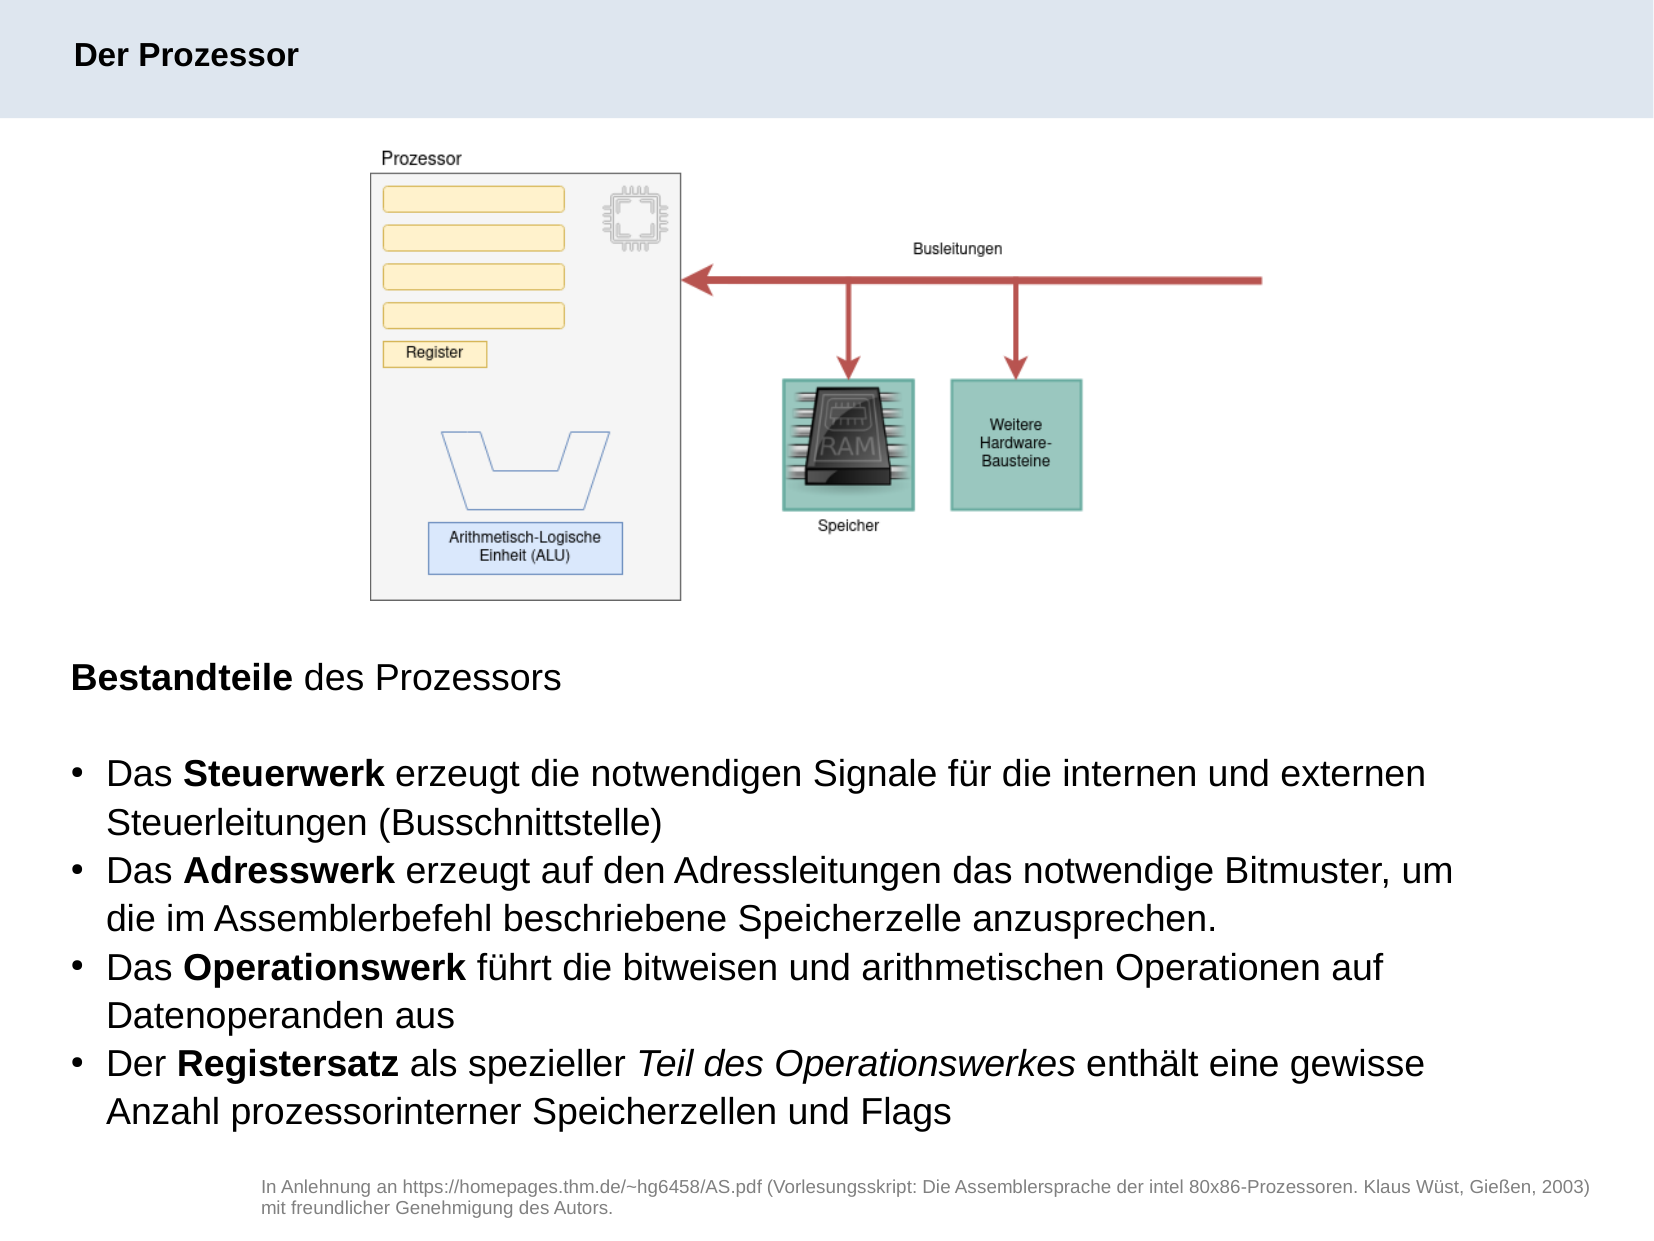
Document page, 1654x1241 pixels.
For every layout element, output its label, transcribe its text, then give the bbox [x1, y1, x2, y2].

text_box In Anlehnung an https://homepages.thm.de/~hg6458/AS.pdf (Vorlesungsskript: Die Assemblersprache der intel 80x86-Prozessoren. Klaus Wüst, Gießen, 2003) mit freundlicher Genehmigung des Autors. [246, 1168, 1611, 1229]
picture [370, 147, 1277, 601]
text_box Der Prozessor [59, 29, 1565, 82]
text_box Bestandteile des Prozessors Das Steuerwerk erzeugt die notwendigen Signale für die internen und externen Steuerleitungen (Busschnittstelle) Das Adresswerk erzeugt auf den Adressleitungen das notwendige Bitmuster, um die im Assemblerbefehl beschriebene Speicherzelle anzusprechen. Das Operationswerk führt die bitweisen und arithmetischen Operationen auf Datenoperanden aus Der Registersatz als spezieller Teil des Operationswerkes enthält eine gewisse Anzahl prozessorinterner Speicherzellen und Flags [55, 642, 1486, 1141]
